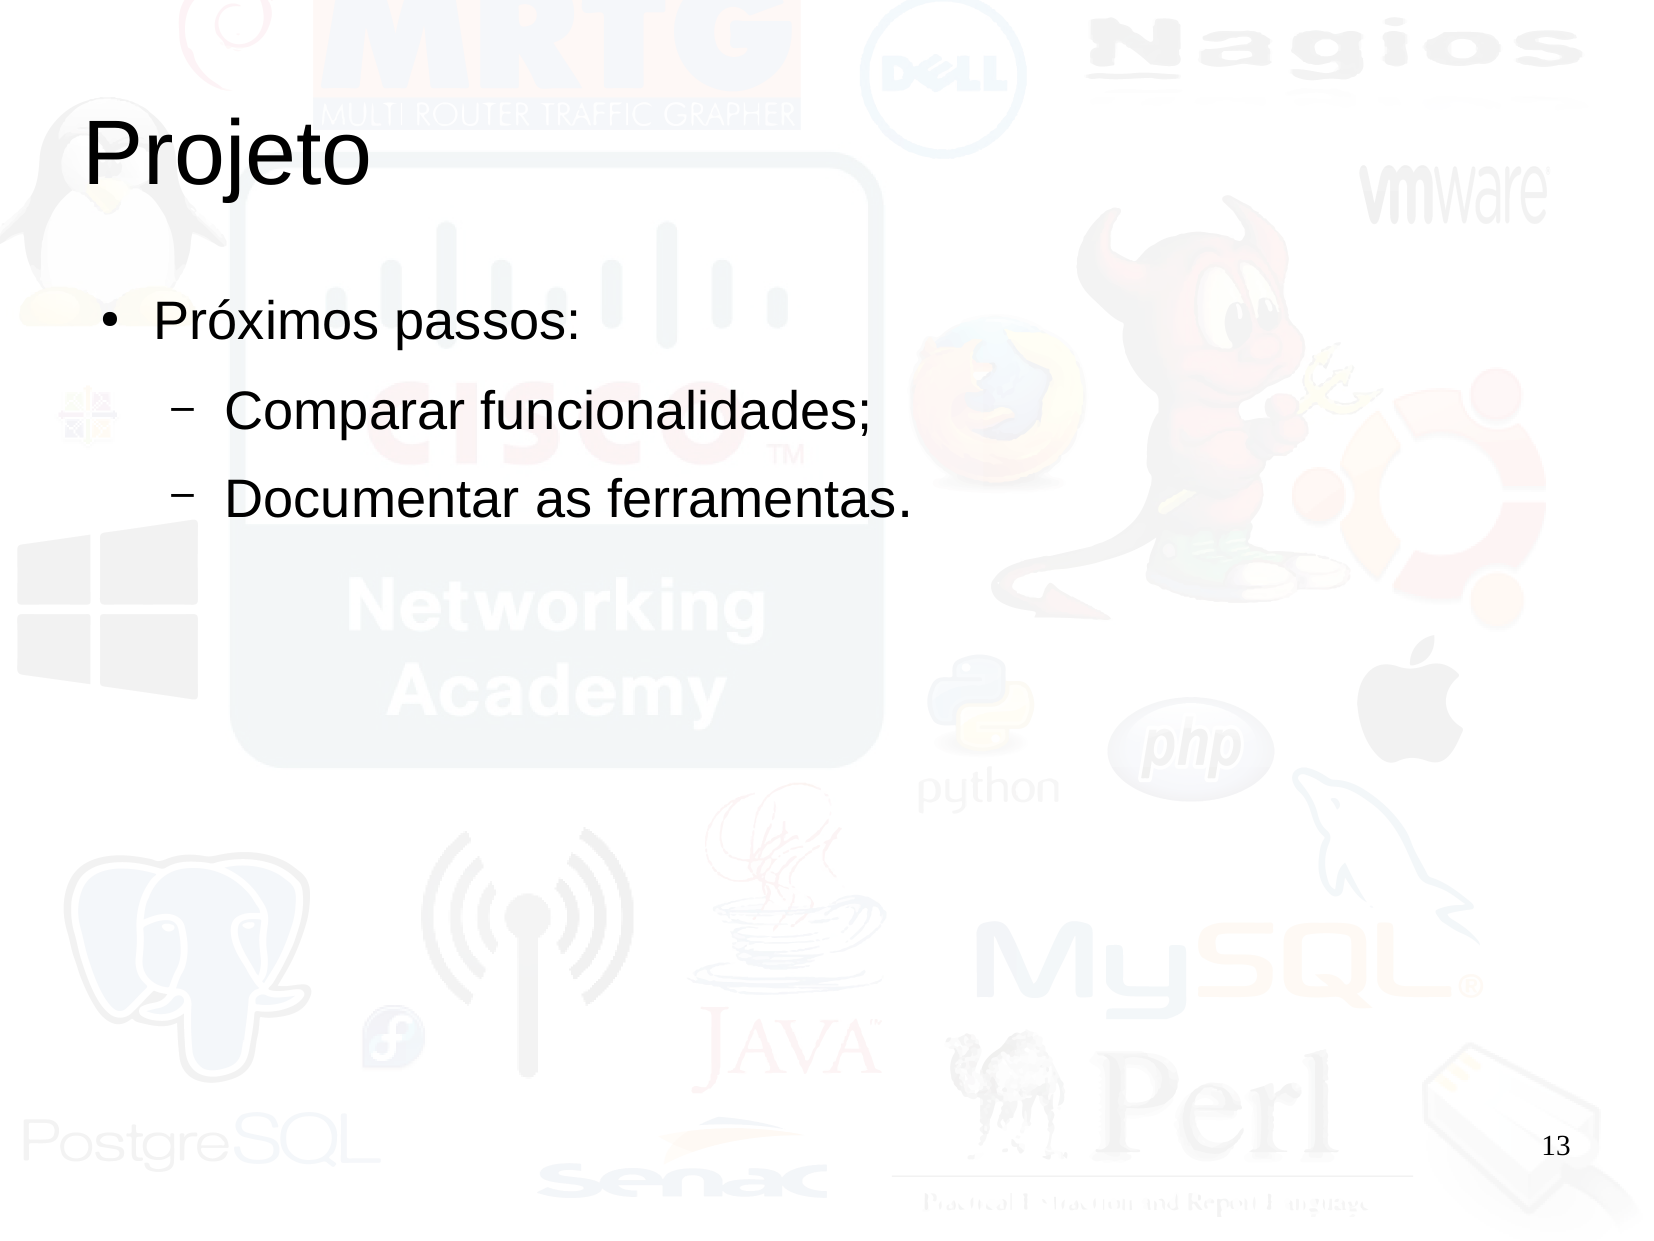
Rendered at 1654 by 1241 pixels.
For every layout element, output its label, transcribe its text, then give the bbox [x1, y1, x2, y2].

title Projeto [82, 49, 1571, 257]
picture [0, 0, 1654, 1241]
list Próximos passos: Comparar funcionalidades; Documentar as ferramentas. [82, 290, 1571, 1010]
